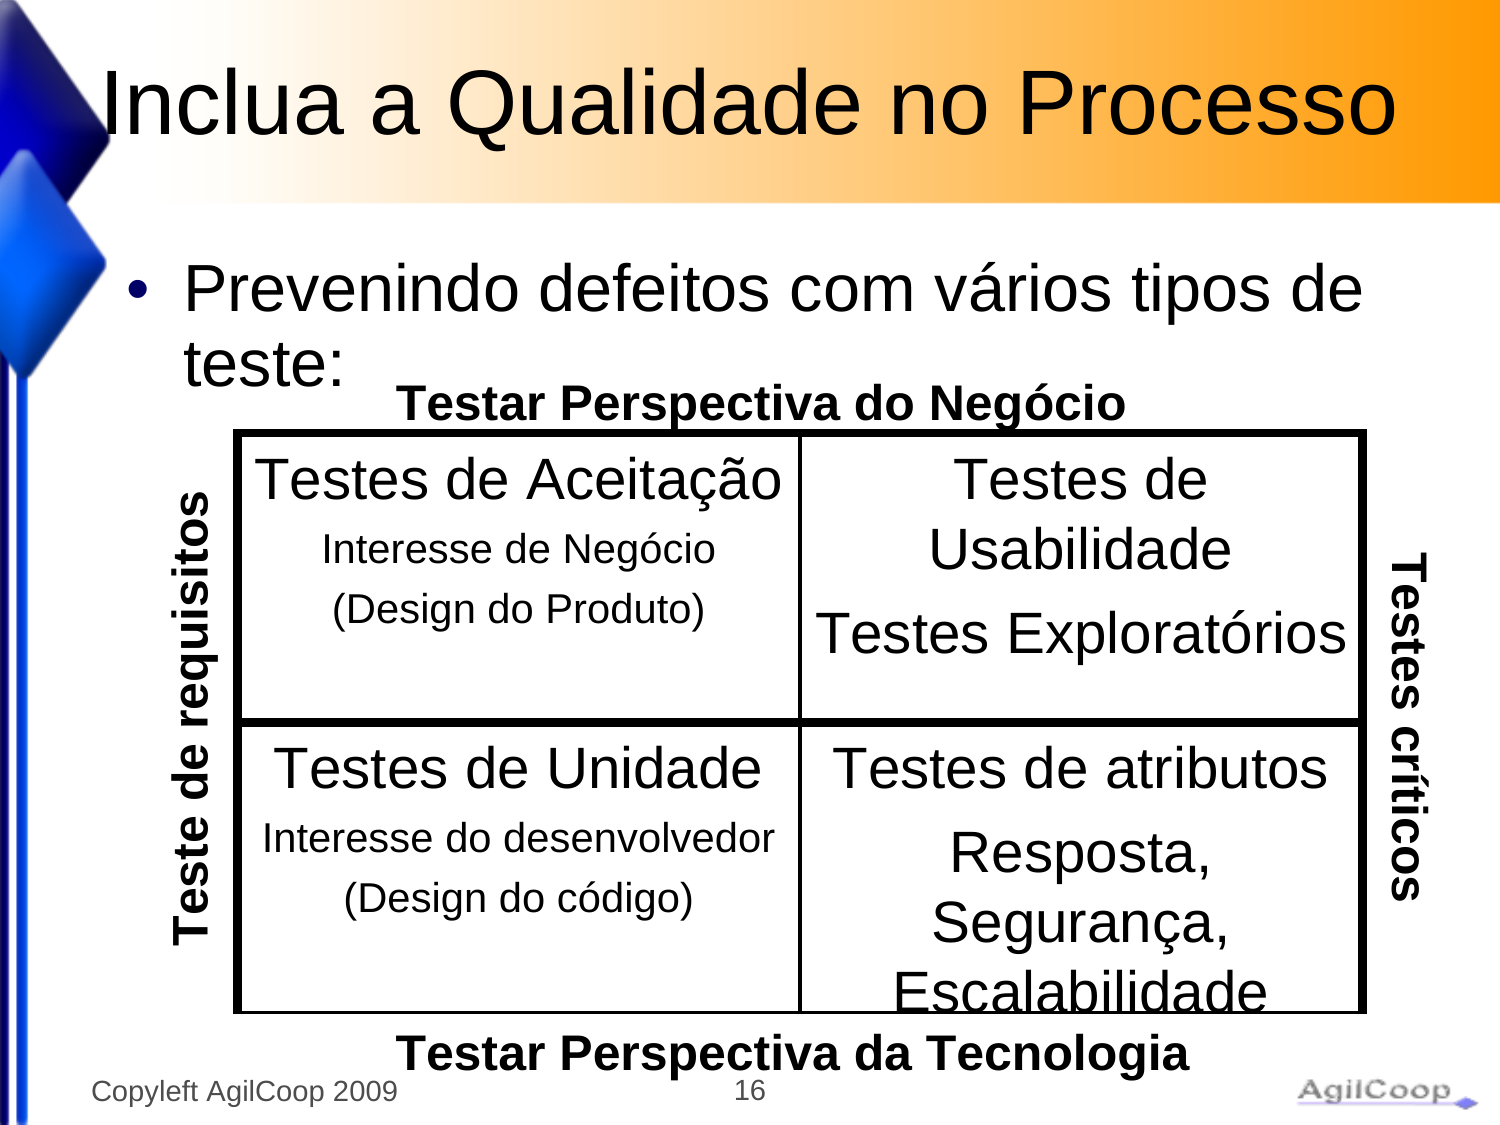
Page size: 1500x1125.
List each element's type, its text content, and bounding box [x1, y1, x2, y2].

list Prevenindo defeitos com vários tipos de teste: [112, 243, 1425, 1006]
table_header Testes de Usabilidade Testes Exploratórios [802, 437, 1358, 718]
table_header Testes de Aceitação Interesse de Negócio (Design do Produto) [242, 437, 798, 718]
table_cell Testes de atributos Resposta, Segurança, Escalabilidade [802, 727, 1358, 1011]
text_box Testar Perspectiva do Negócio [381, 362, 1142, 438]
title Inclua a Qualidade no Processo [75, 8, 1426, 197]
text_box Testes críticos [1374, 538, 1450, 919]
text_box Teste de requisitos [149, 475, 226, 961]
picture [0, 0, 1500, 1125]
text_box Testar Perspectiva da Tecnologia [380, 1012, 1206, 1088]
table_cell Testes de Unidade Interesse do desenvolvedor (Design do código) [242, 727, 798, 1011]
